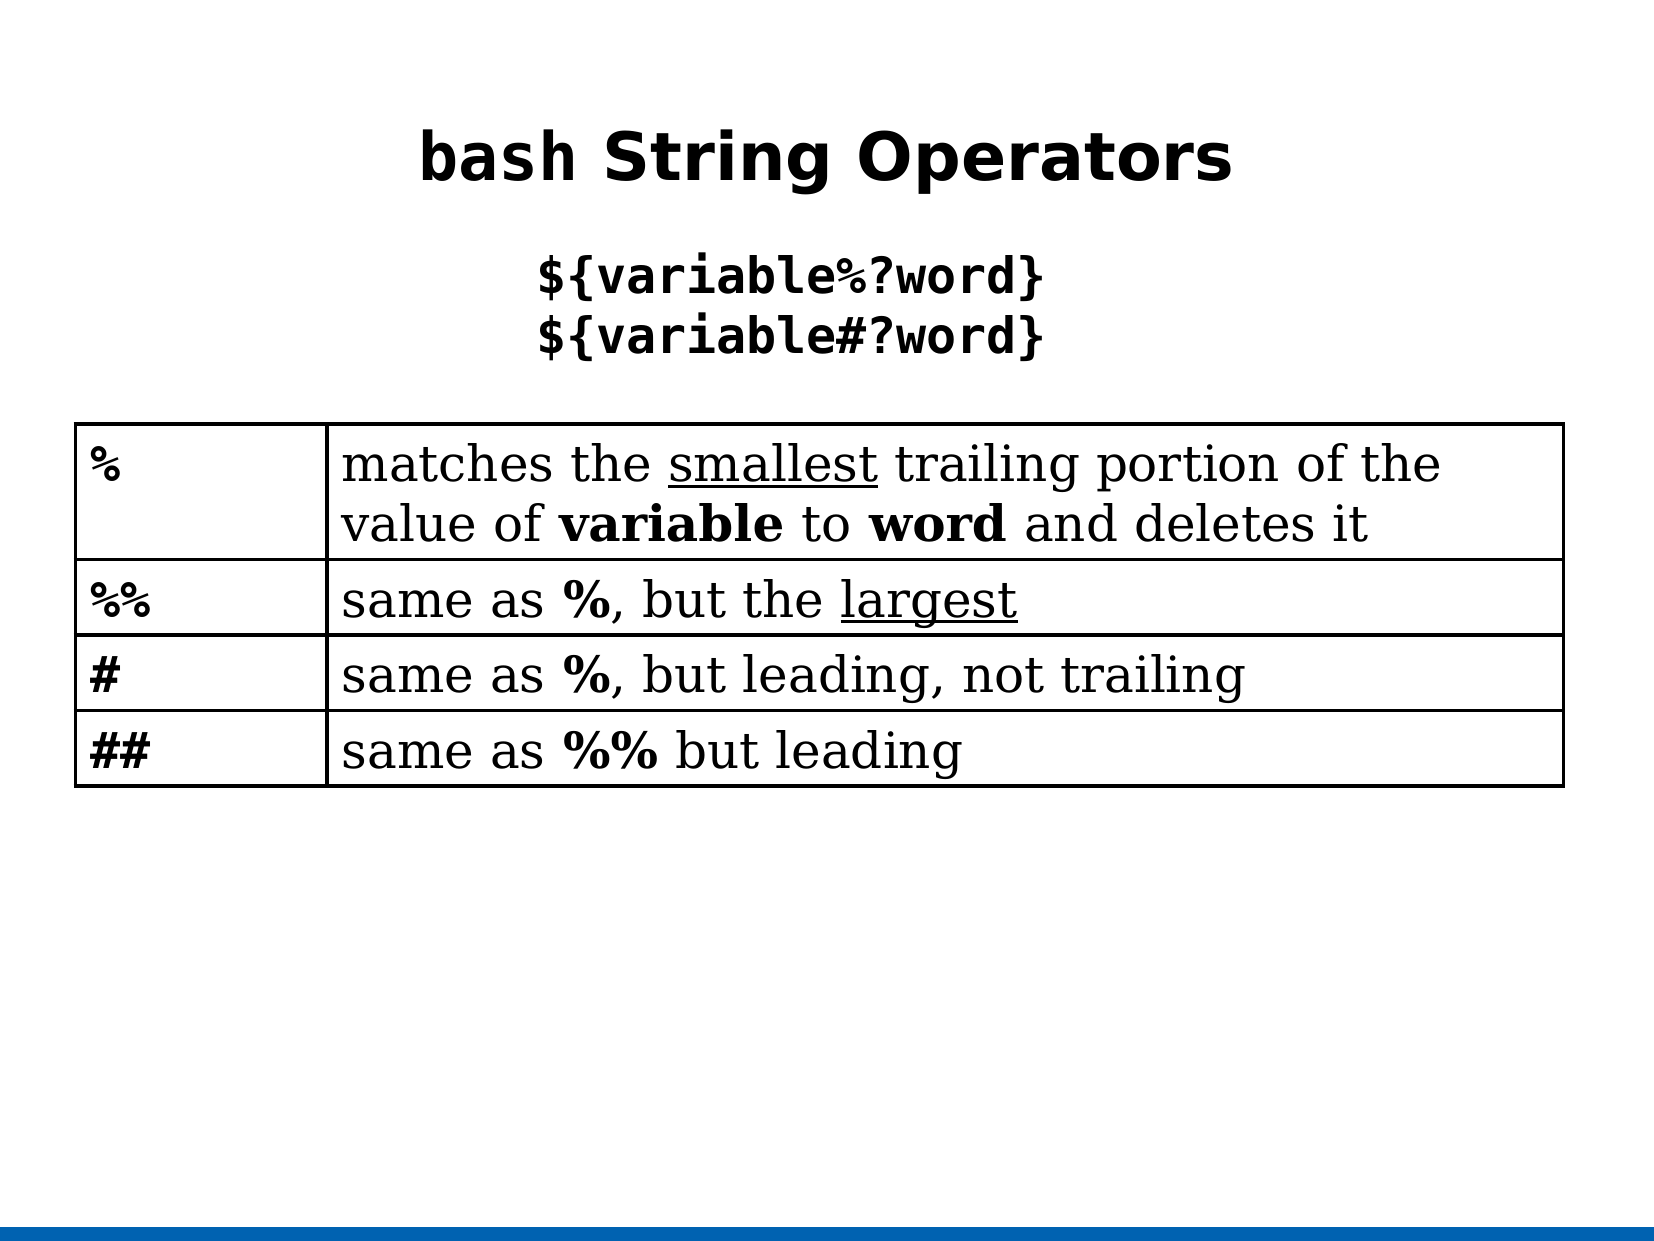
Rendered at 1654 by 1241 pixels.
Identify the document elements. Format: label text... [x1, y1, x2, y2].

table_cell # [77, 637, 325, 709]
title bash String Operators [82, 50, 1571, 257]
text_box ${variable%?word} ${variable#?word} [442, 236, 1152, 372]
table_header % [77, 426, 325, 558]
table_cell same as %, but leading, not trailing [329, 637, 1562, 709]
table_header matches the smallest trailing portion of the value of variable to word and deletes it [329, 426, 1562, 558]
table_cell same as %% but leading [329, 712, 1562, 784]
table_cell same as %, but the largest [329, 561, 1562, 633]
table_cell %% [77, 561, 325, 633]
table_cell ## [77, 712, 325, 784]
